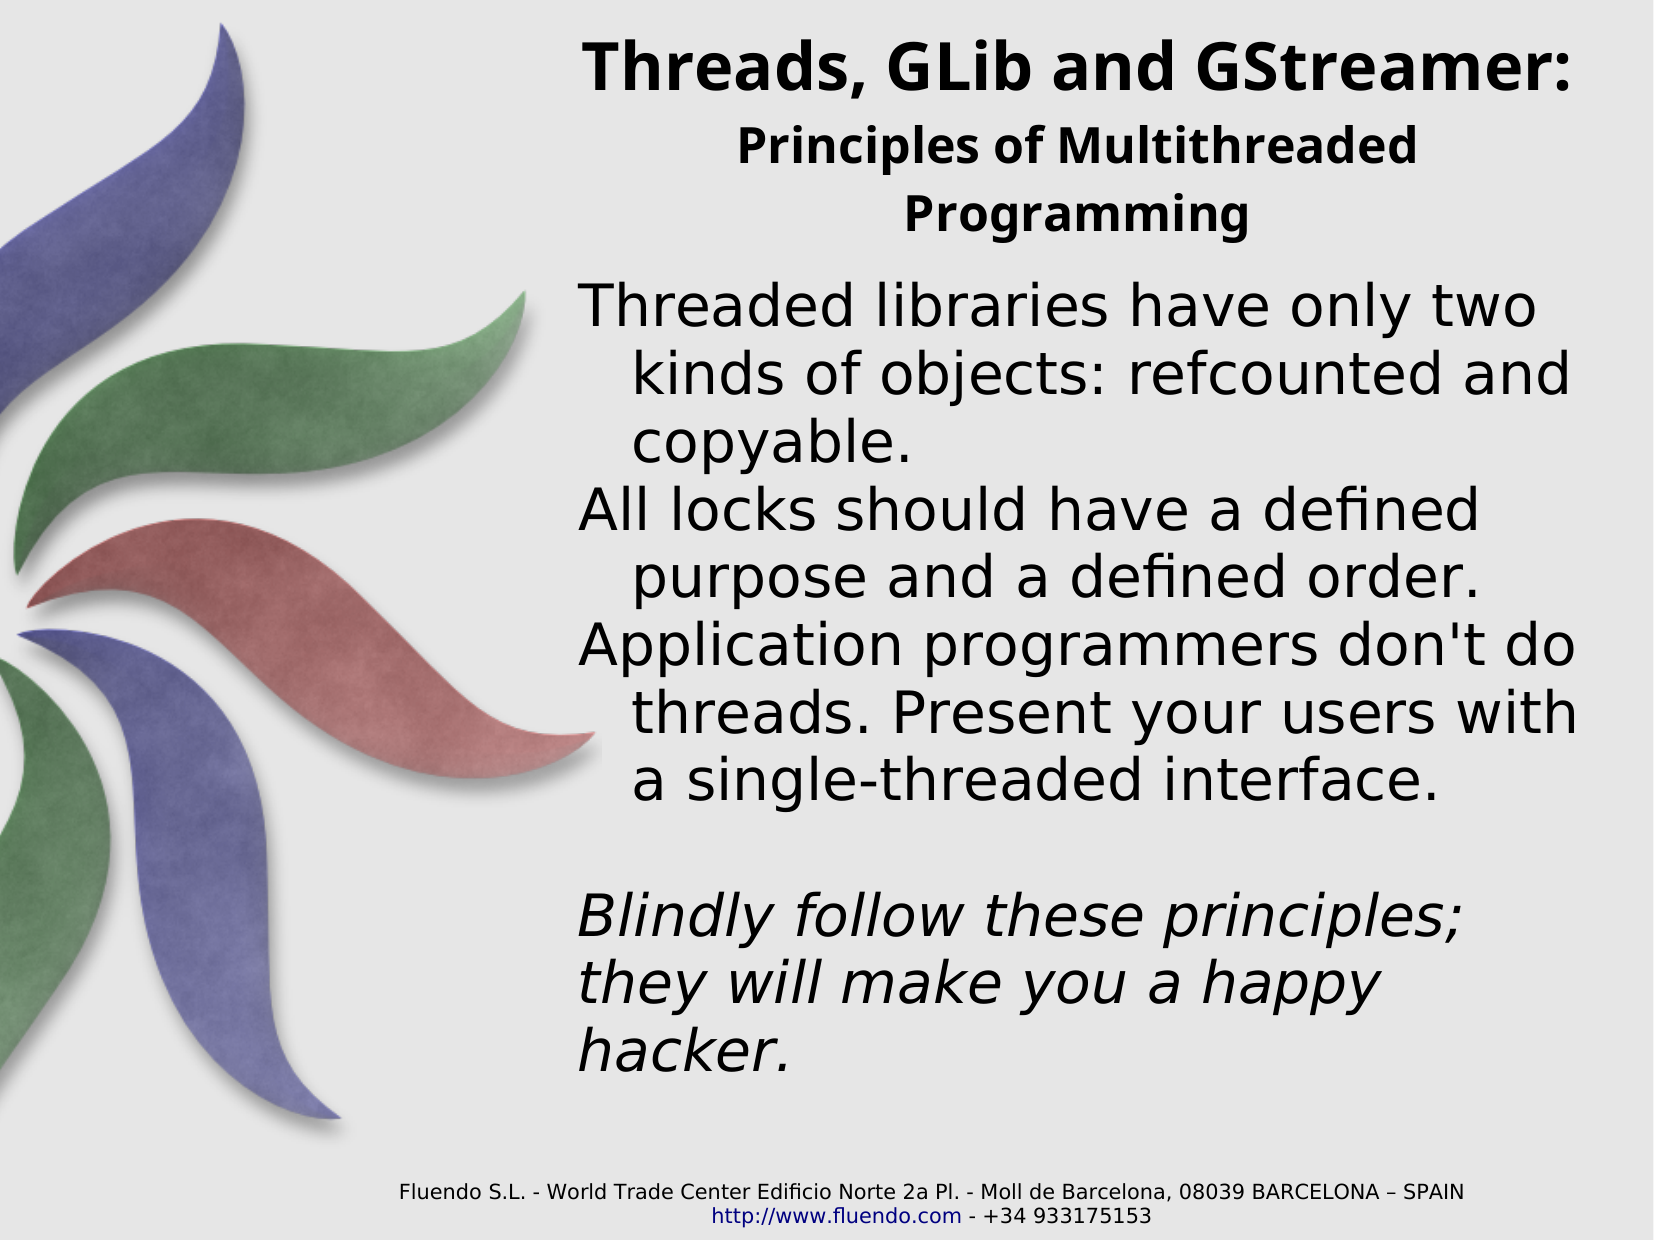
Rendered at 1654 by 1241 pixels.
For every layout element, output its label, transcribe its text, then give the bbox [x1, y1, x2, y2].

picture [0, 1, 602, 1241]
title Threads, GLib and GStreamer: Principles of Multithreaded Programming [561, 59, 1595, 207]
list Threaded libraries have only two kinds of objects: refcounted and copyable. All locks should have a defined purpose and a defined order. Application programmers don't do threads. Present your users with a single-threaded interface. Blindly follow these principles; they will make you a happy hacker. [561, 236, 1595, 1123]
picture [597, 1189, 602, 1198]
